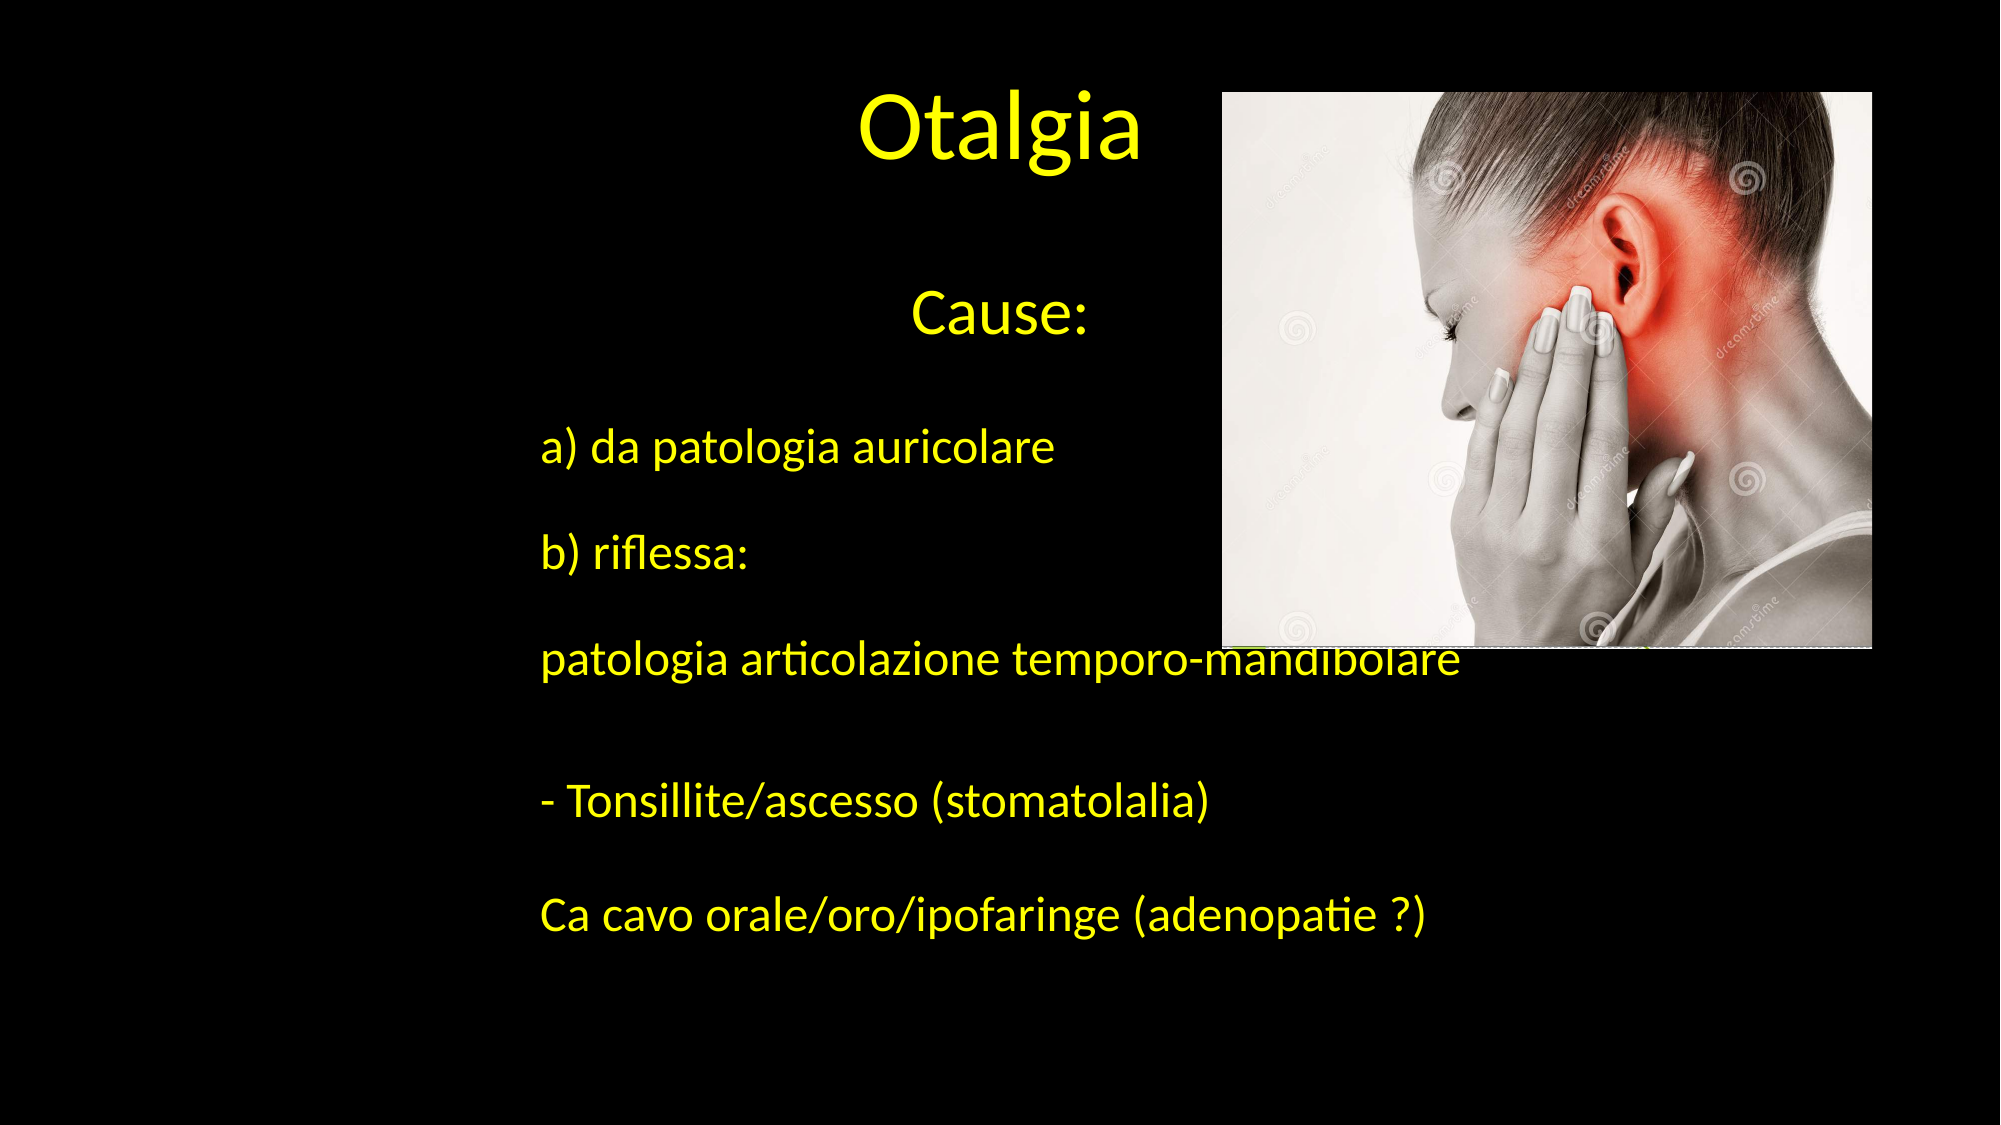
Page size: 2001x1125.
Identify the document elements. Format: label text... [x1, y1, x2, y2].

text_box Otalgia Cause: a) da patologia auricolare b) riflessa: patologia articolazione temporo-mandibolare - Tonsillite/ascesso (stomatolalia)‏ Ca cavo orale/oro/ipofaringe (adenopatie ?)‏ [525, 77, 1478, 1050]
picture [1212, 92, 1873, 649]
